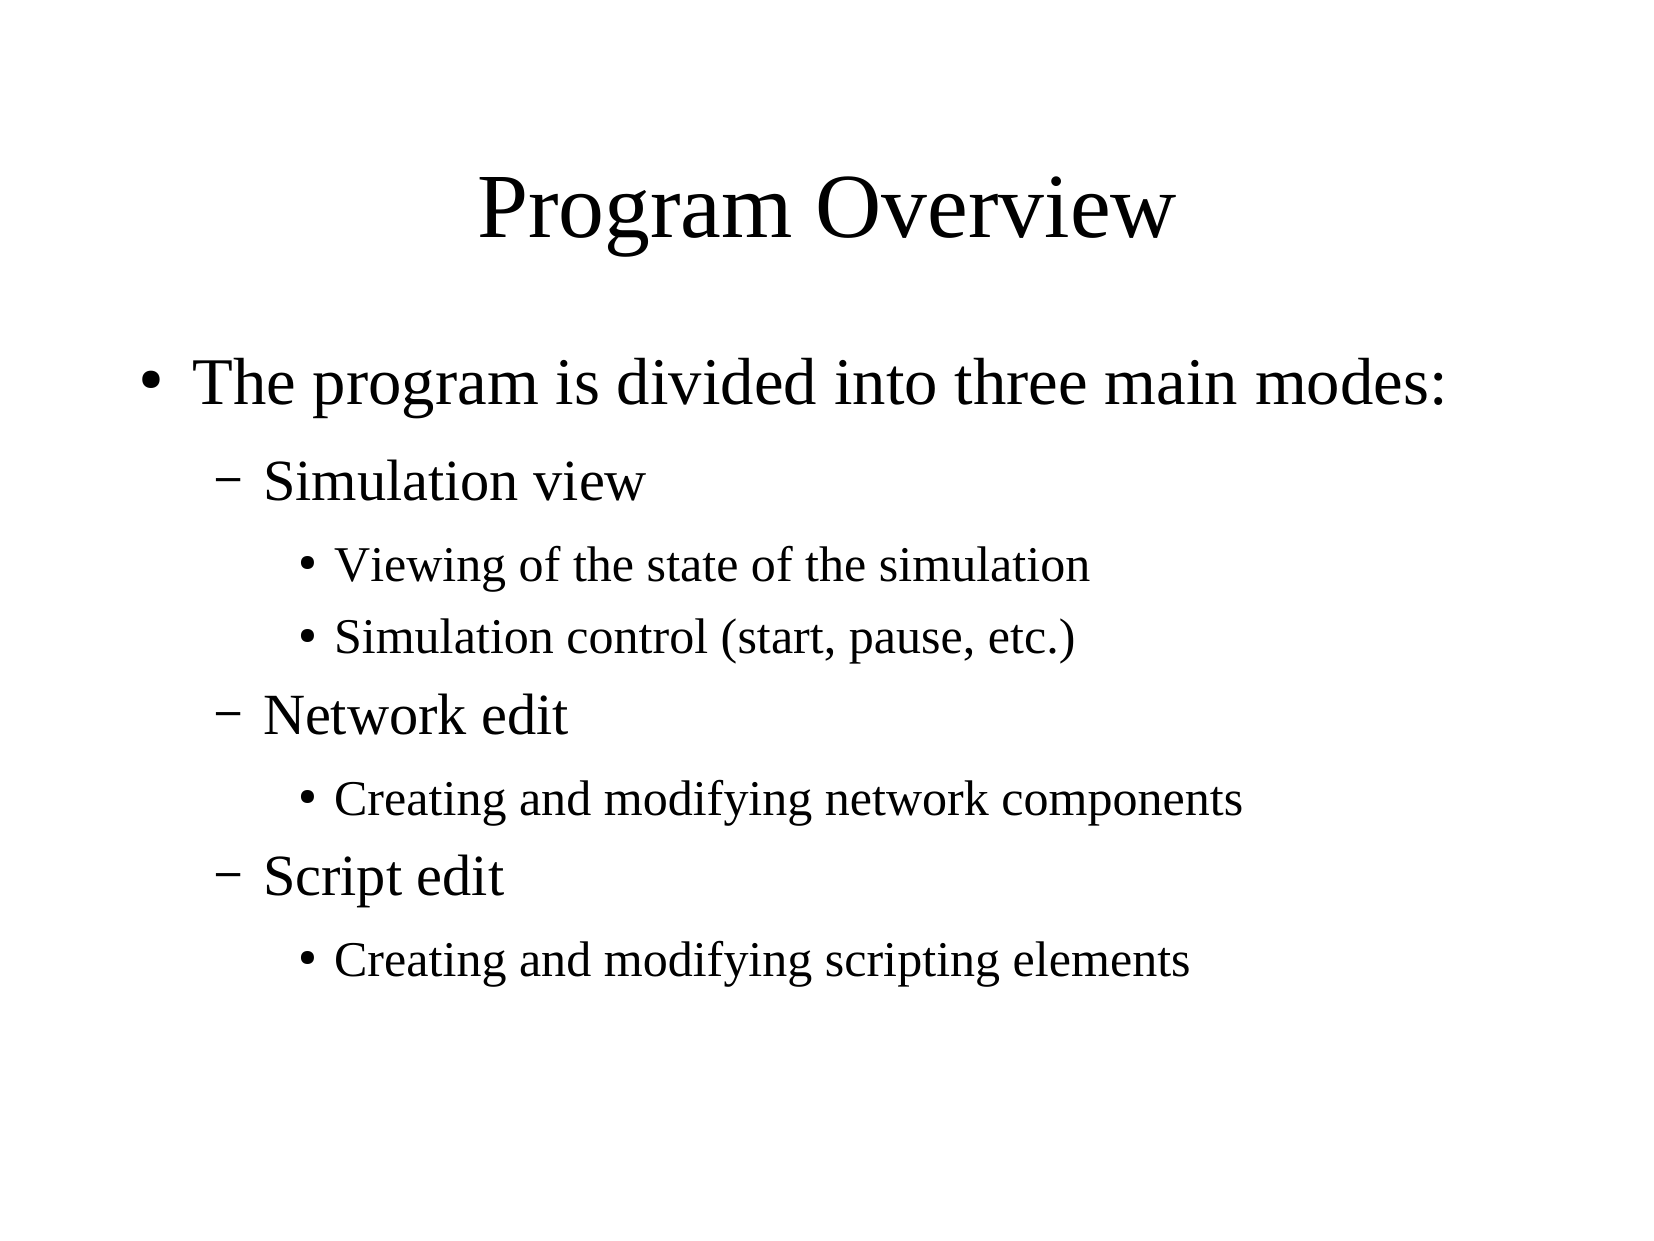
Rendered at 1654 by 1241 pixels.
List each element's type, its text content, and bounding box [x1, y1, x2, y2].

title Program Overview [121, 102, 1534, 311]
list The program is divided into three main modes: Simulation view Viewing of the state of the simulation Simulation control (start, pause, etc.) Network edit Creating and modifying network components Script edit Creating and modifying scripting elements [121, 344, 1534, 1127]
